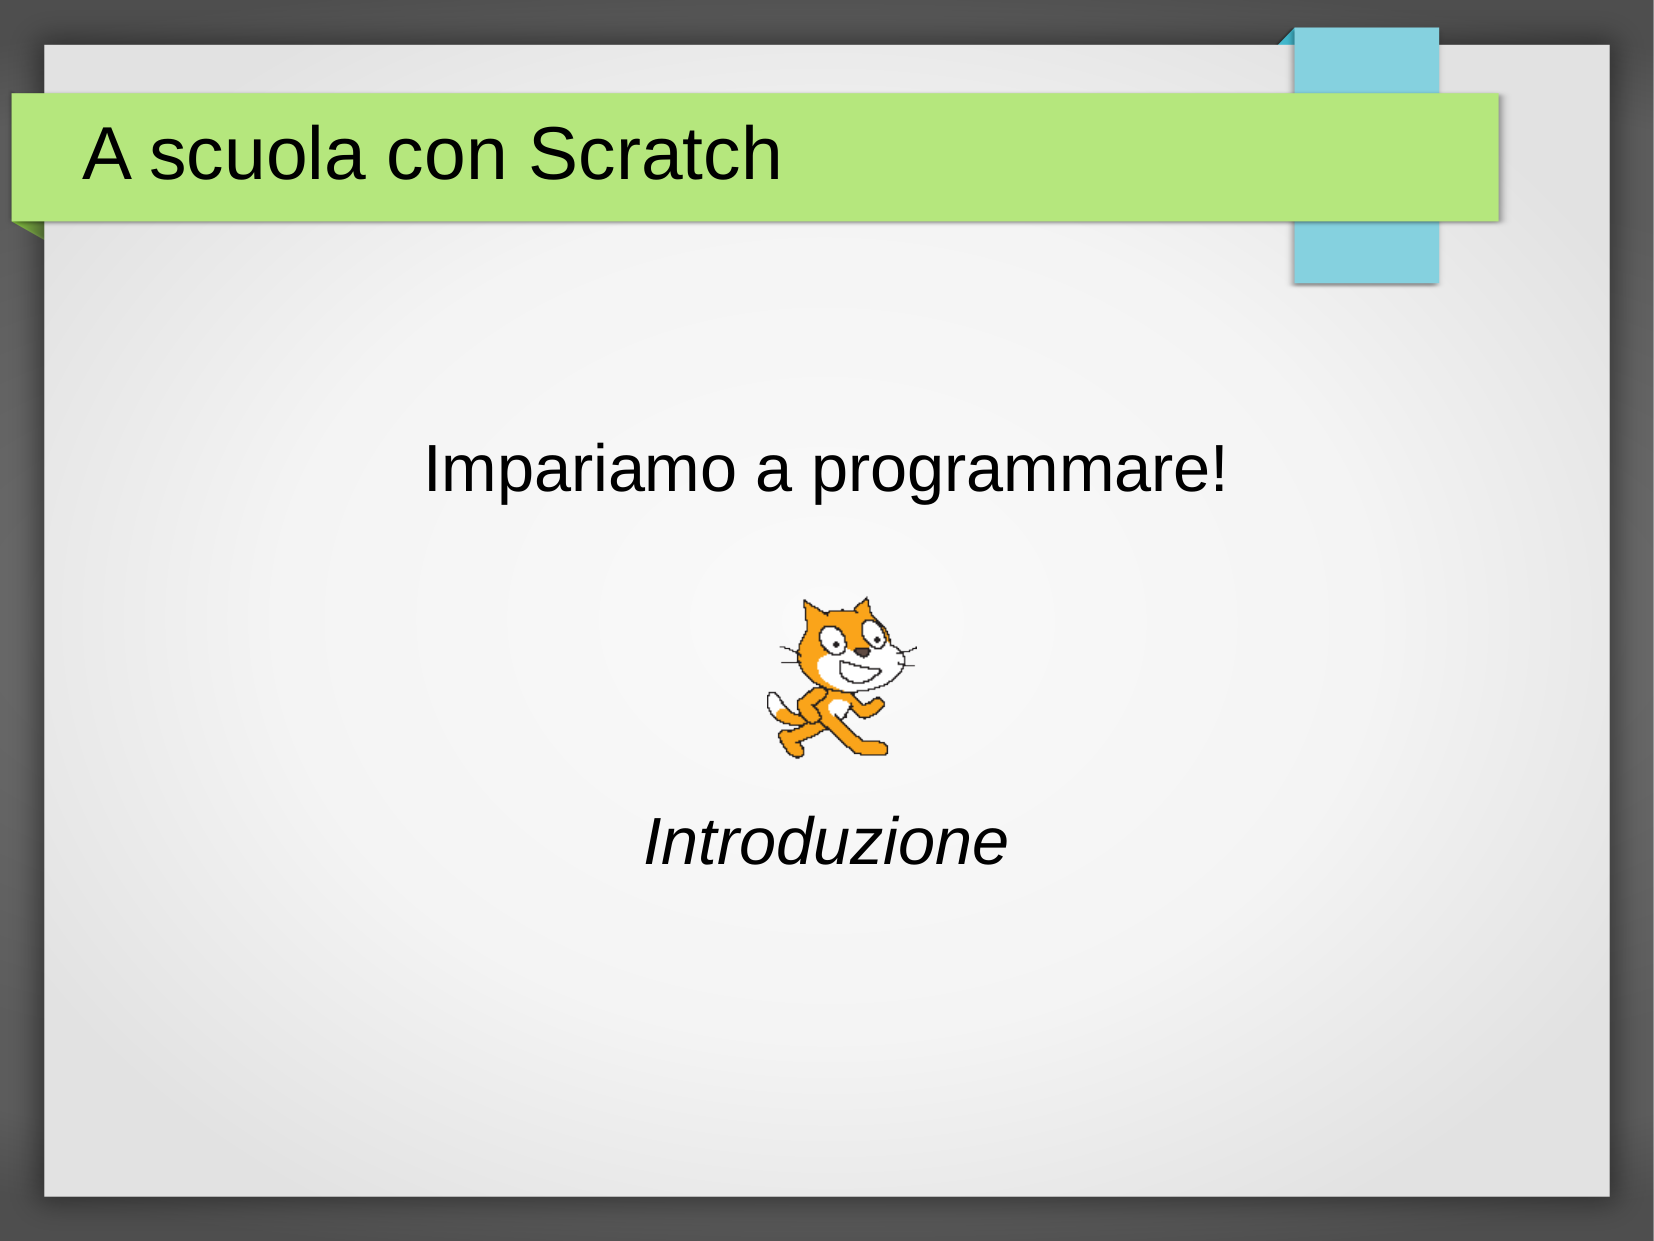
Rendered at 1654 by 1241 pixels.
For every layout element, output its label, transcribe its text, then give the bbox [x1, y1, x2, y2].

subtitle Impariamo a programmare! Introduzione [82, 295, 1571, 1015]
picture [0, 0, 1654, 1241]
title A scuola con Scratch [82, 94, 1264, 213]
